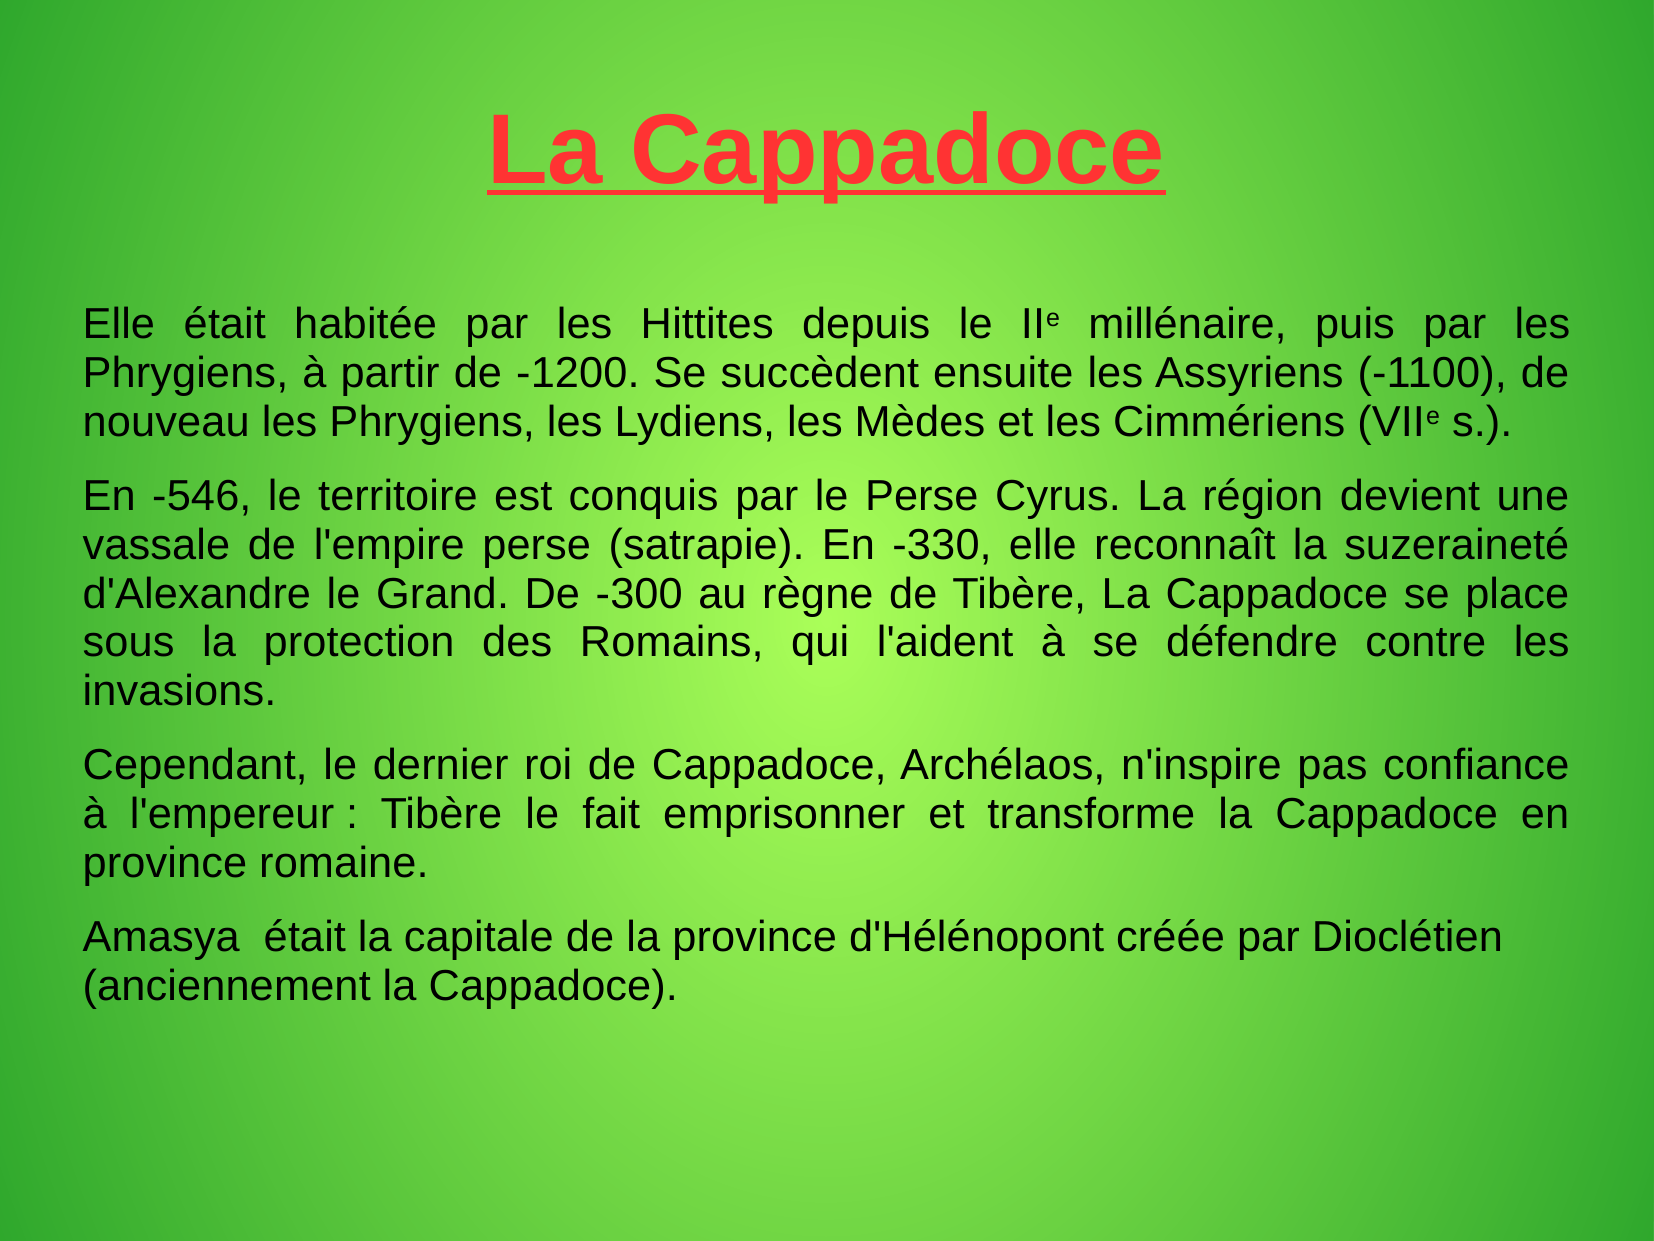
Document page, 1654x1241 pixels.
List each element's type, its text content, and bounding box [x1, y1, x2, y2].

list Elle était habitée par les Hittites depuis le IIe millénaire, puis par les Phrygiens, à partir de -1200. Se succèdent ensuite les Assyriens (-1100), de nouveau les Phrygiens, les Lydiens, les Mèdes et les Cimmériens (VIIe s.). En -546, le territoire est conquis par le Perse Cyrus. La région devient une vassale de l'empire perse (satrapie). En -330, elle reconnaît la suzeraineté d'Alexandre le Grand. De -300 au règne de Tibère, La Cappadoce se place sous la protection des Romains, qui l'aident à se défendre contre les invasions. Cependant, le dernier roi de Cappadoce, Archélaos, n'inspire pas confiance à l'empereur : Tibère le fait emprisonner et transforme la Cappadoce en province romaine. Amasya était la capitale de la province d'Hélénopont créée par Dioclétien (anciennement la Cappadoce). [82, 299, 1571, 1019]
title La Cappadoce [82, 47, 1571, 252]
